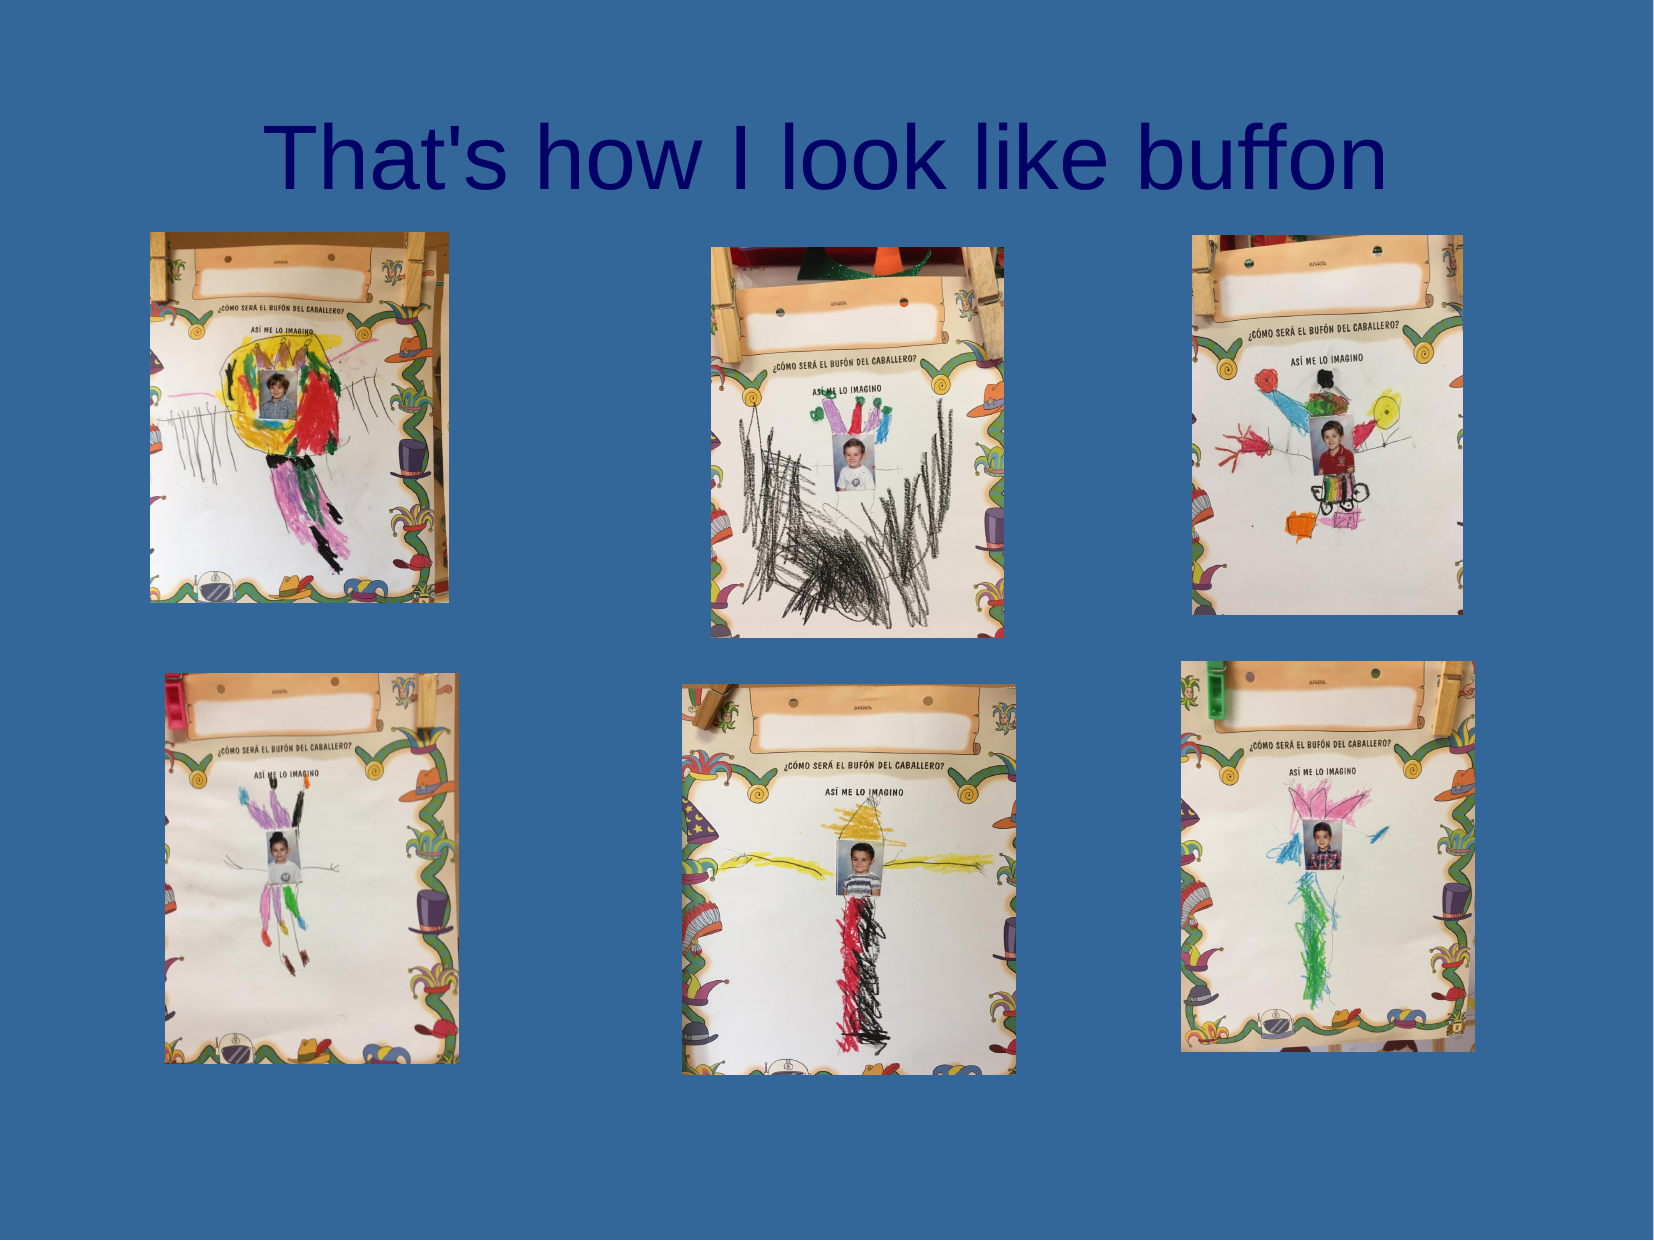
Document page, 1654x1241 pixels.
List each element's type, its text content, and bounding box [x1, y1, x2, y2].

picture [1181, 661, 1475, 1052]
picture [1192, 235, 1463, 615]
picture [150, 232, 449, 603]
title That's how I look like buffon [82, 49, 1571, 257]
picture [165, 673, 459, 1064]
picture [682, 684, 1016, 1075]
picture [711, 247, 1004, 638]
